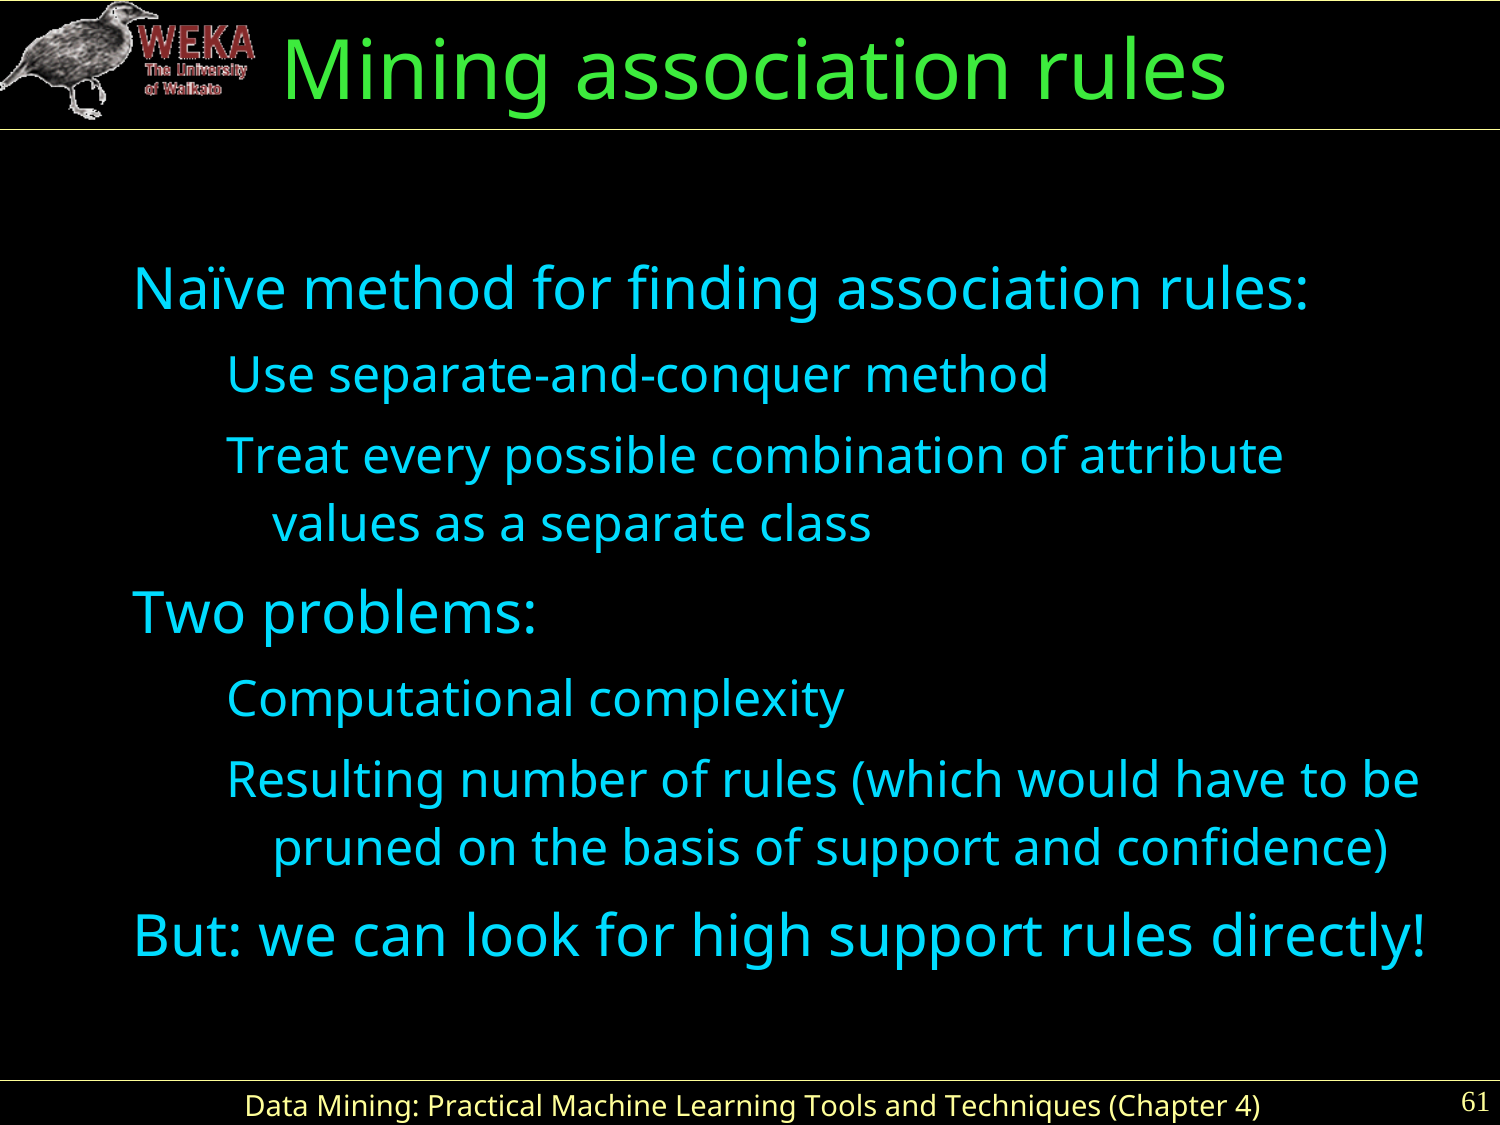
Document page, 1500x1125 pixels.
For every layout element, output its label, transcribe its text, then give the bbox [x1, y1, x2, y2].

title Mining association rules [265, 0, 1500, 148]
text_box Naïve method for finding association rules: Use separate-and-conquer method Treat every possible combination of attribute values as a separate class Two problems: Computational complexity Resulting number of rules (which would have to be pruned on the basis of support and confidence) But: we can look for high support rules directly! [118, 240, 1447, 916]
picture [0, 1, 265, 129]
